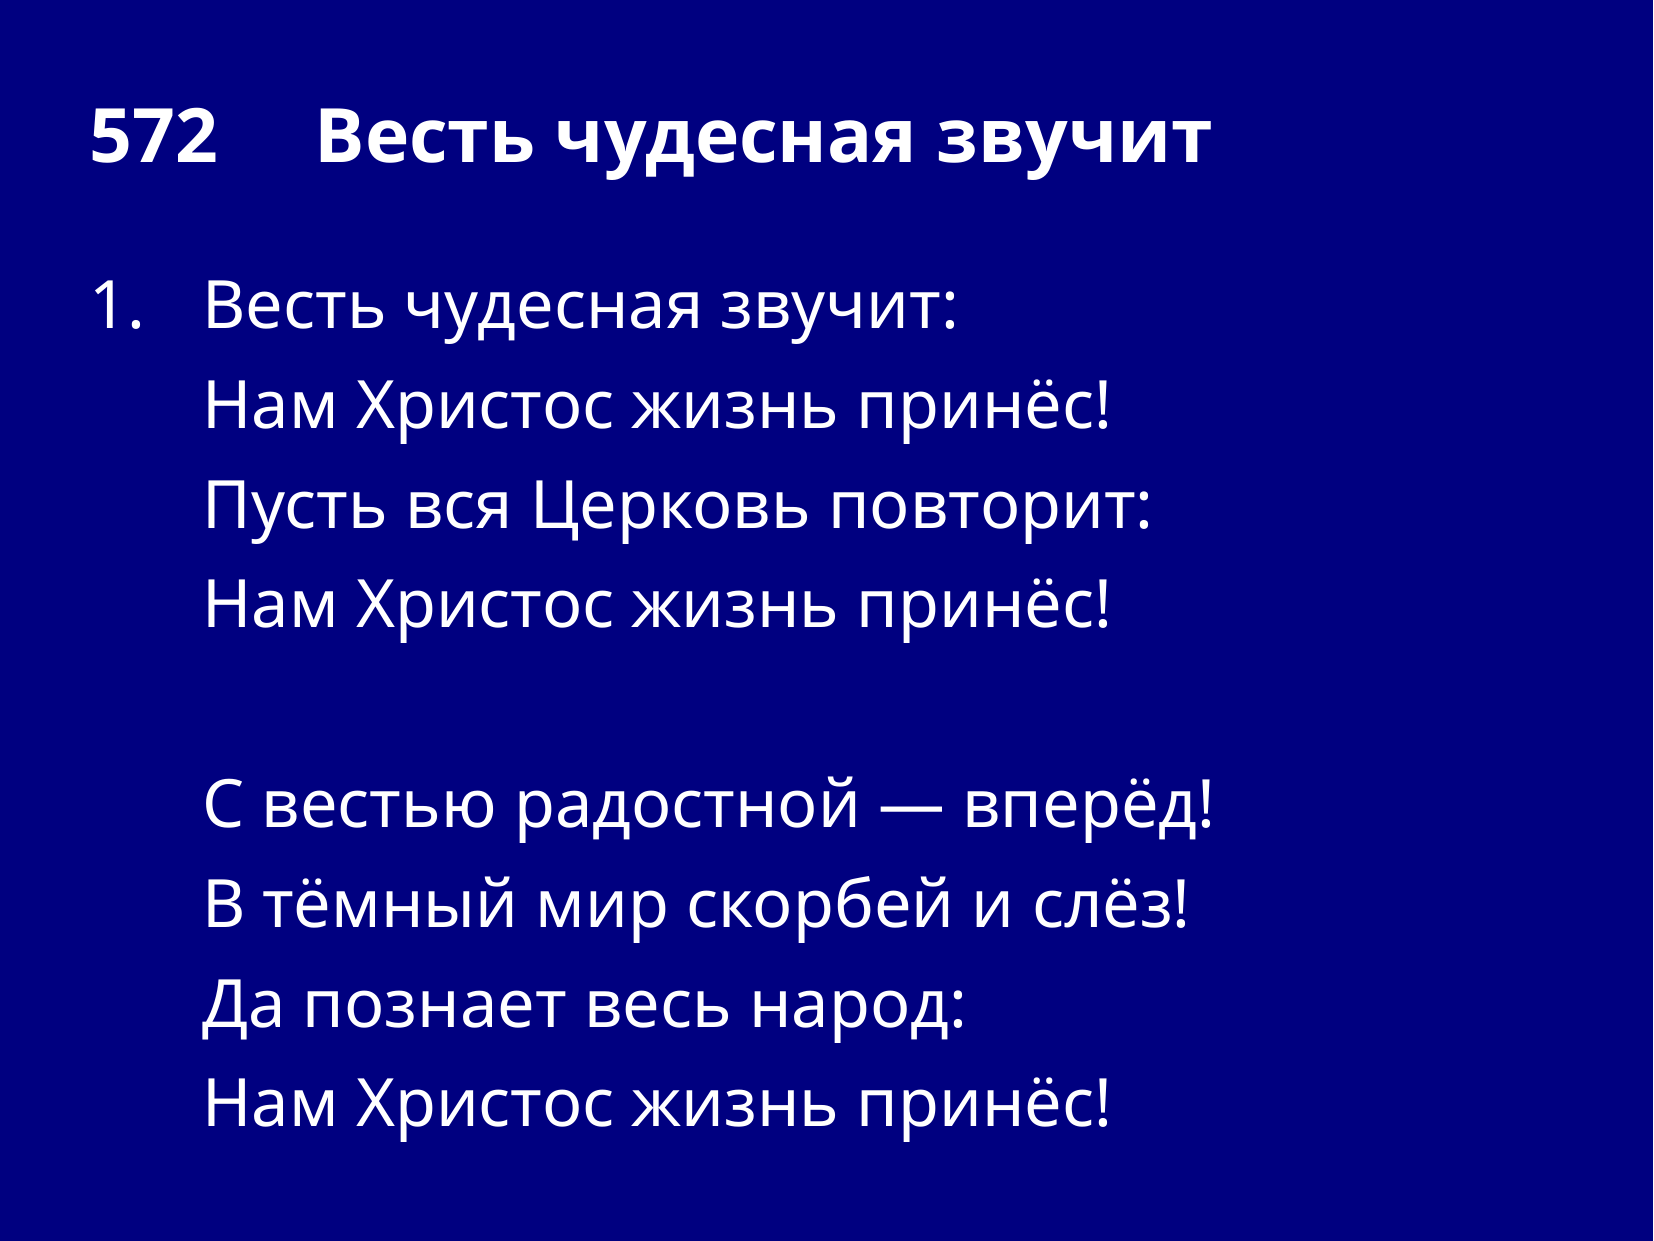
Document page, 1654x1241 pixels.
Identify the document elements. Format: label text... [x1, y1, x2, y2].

text_box 572 Весть чудесная звучит [75, 75, 1576, 188]
text_box 1. Весть чудесная звучит: Нам Христос жизнь принёс! Пусть вся Церковь повторит: Нам Христос жизнь принёс! С вестью радостной — вперёд! В тёмный мир скорбей и слёз! Да познает весь народ: Нам Христос жизнь принёс! [75, 188, 1576, 1163]
